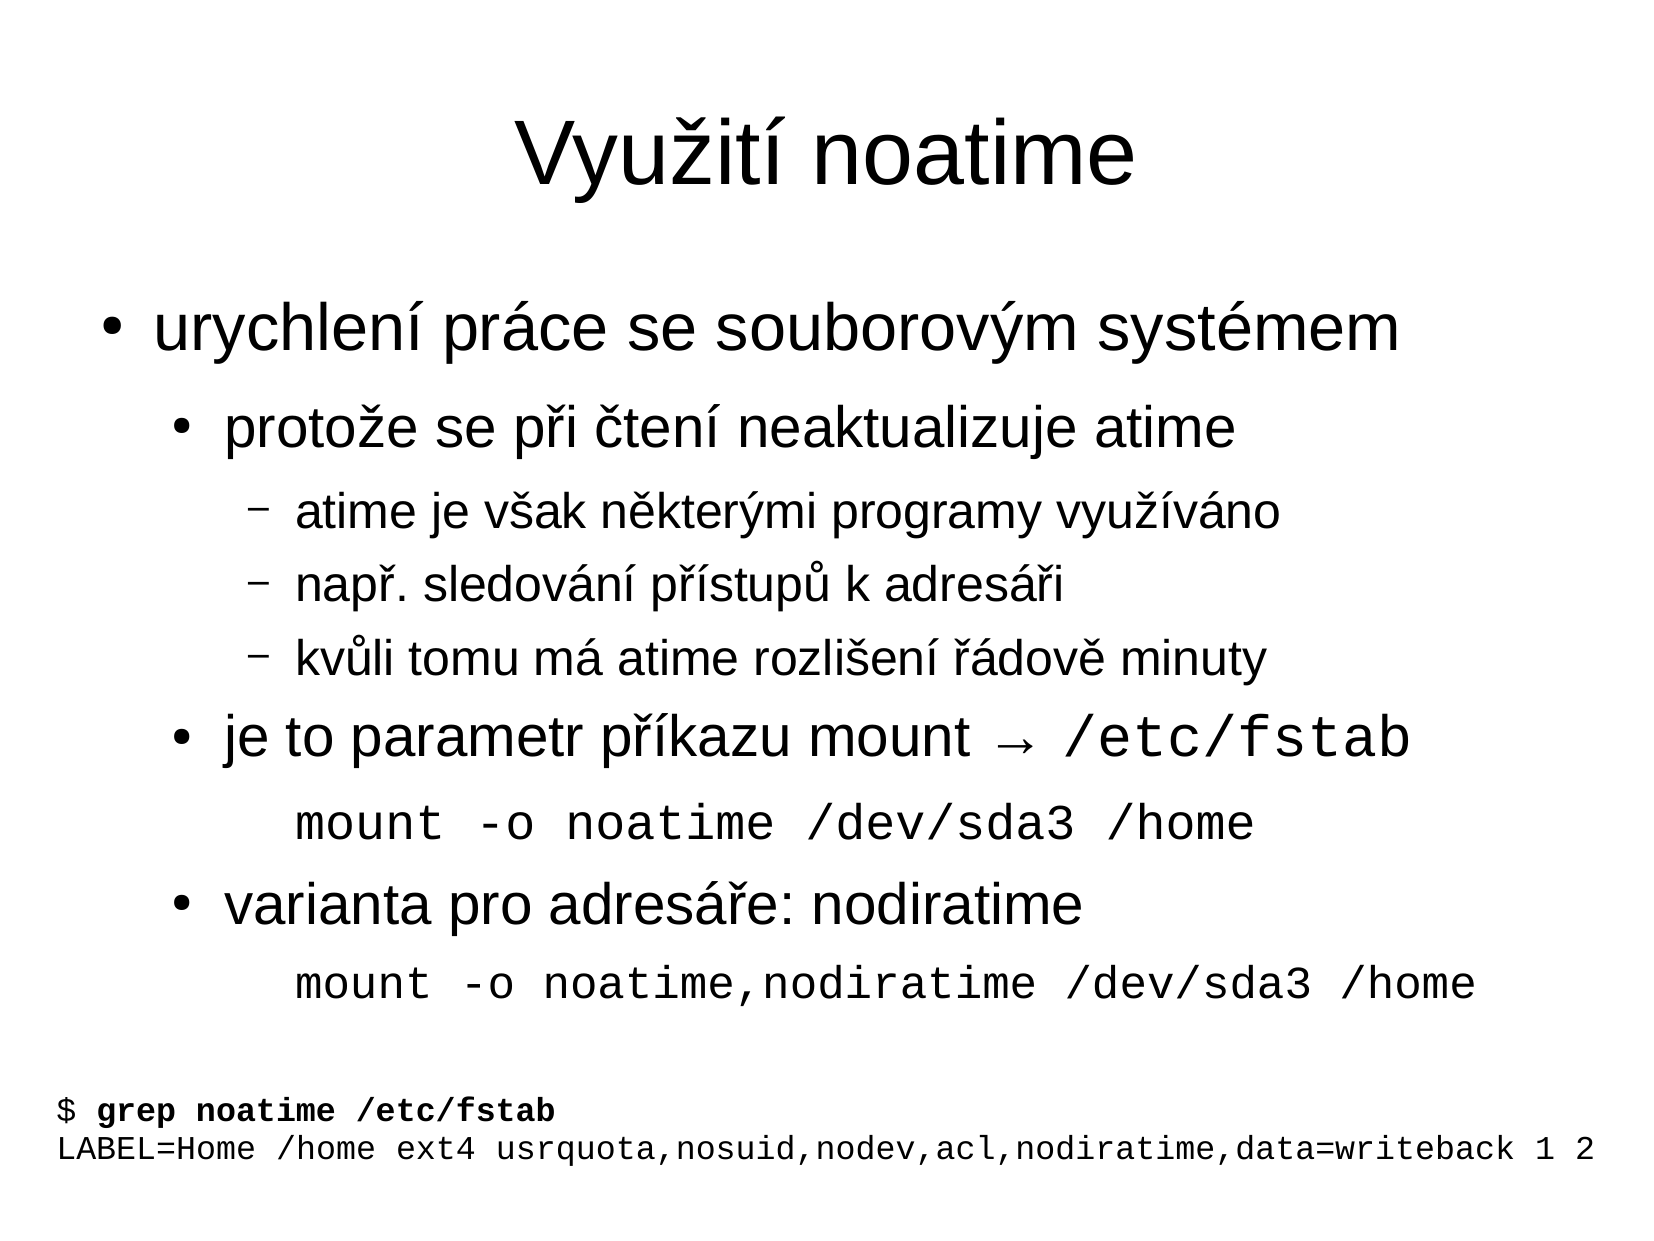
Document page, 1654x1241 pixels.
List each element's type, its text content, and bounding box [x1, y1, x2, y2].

title Využití noatime [82, 56, 1571, 250]
text_box $ grep noatime /etc/fstab LABEL=Home /home ext4 usrquota,nosuid,nodev,acl,nodiratime,data=writeback 1 2 [29, 1086, 1625, 1177]
list urychlení práce se souborovým systémem protože se při čtení neaktualizuje atime atime je však některými programy využíváno např. sledování přístupů k adresáři kvůli tomu má atime rozlišení řádově minuty je to parametr příkazu mount → /etc/fstab mount -o noatime /dev/sda3 /home varianta pro adresáře: nodiratime mount -o noatime,nodiratime /dev/sda3 /home [82, 290, 1571, 1086]
